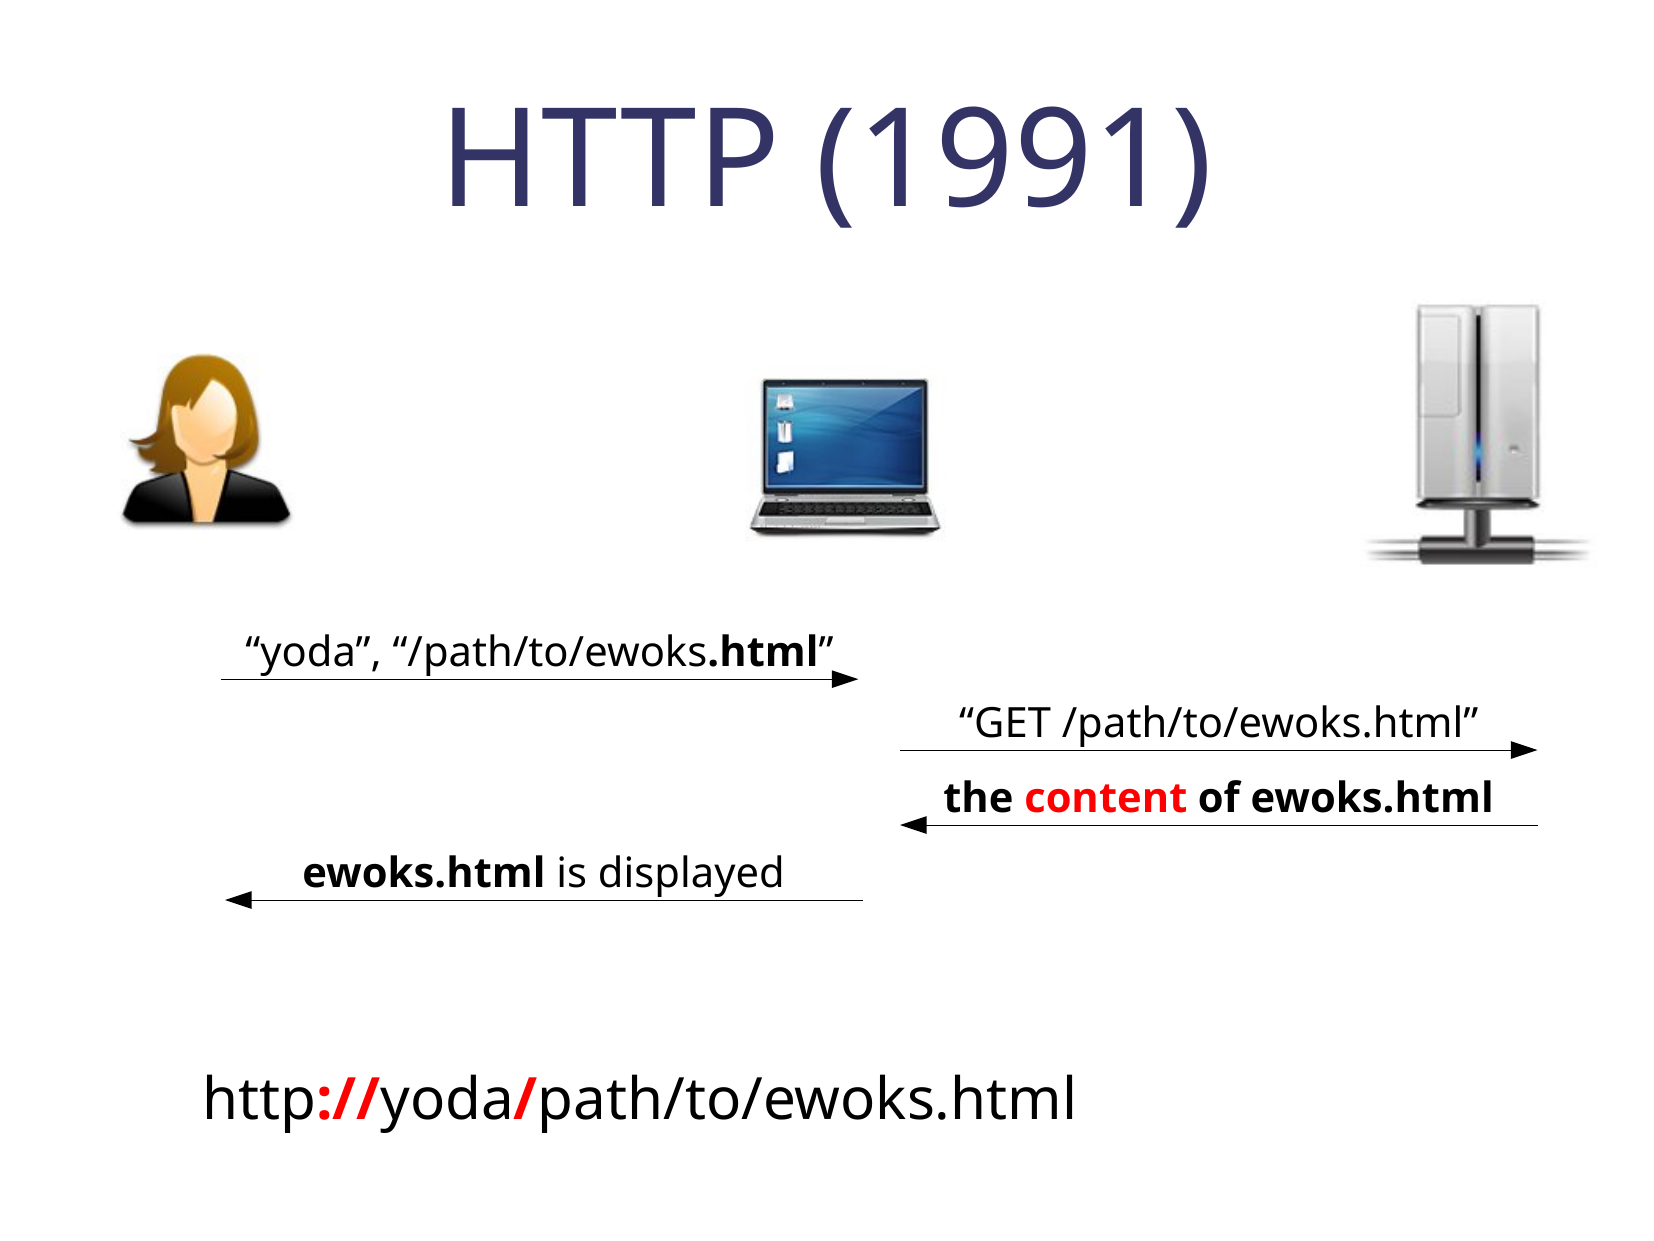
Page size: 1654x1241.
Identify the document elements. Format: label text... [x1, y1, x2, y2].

title HTTP (1991) [82, 56, 1571, 250]
picture [1345, 299, 1613, 567]
text_box http://yoda/path/to/ewoks.html [187, 1050, 1200, 1136]
picture [108, 329, 309, 530]
picture [745, 366, 946, 567]
